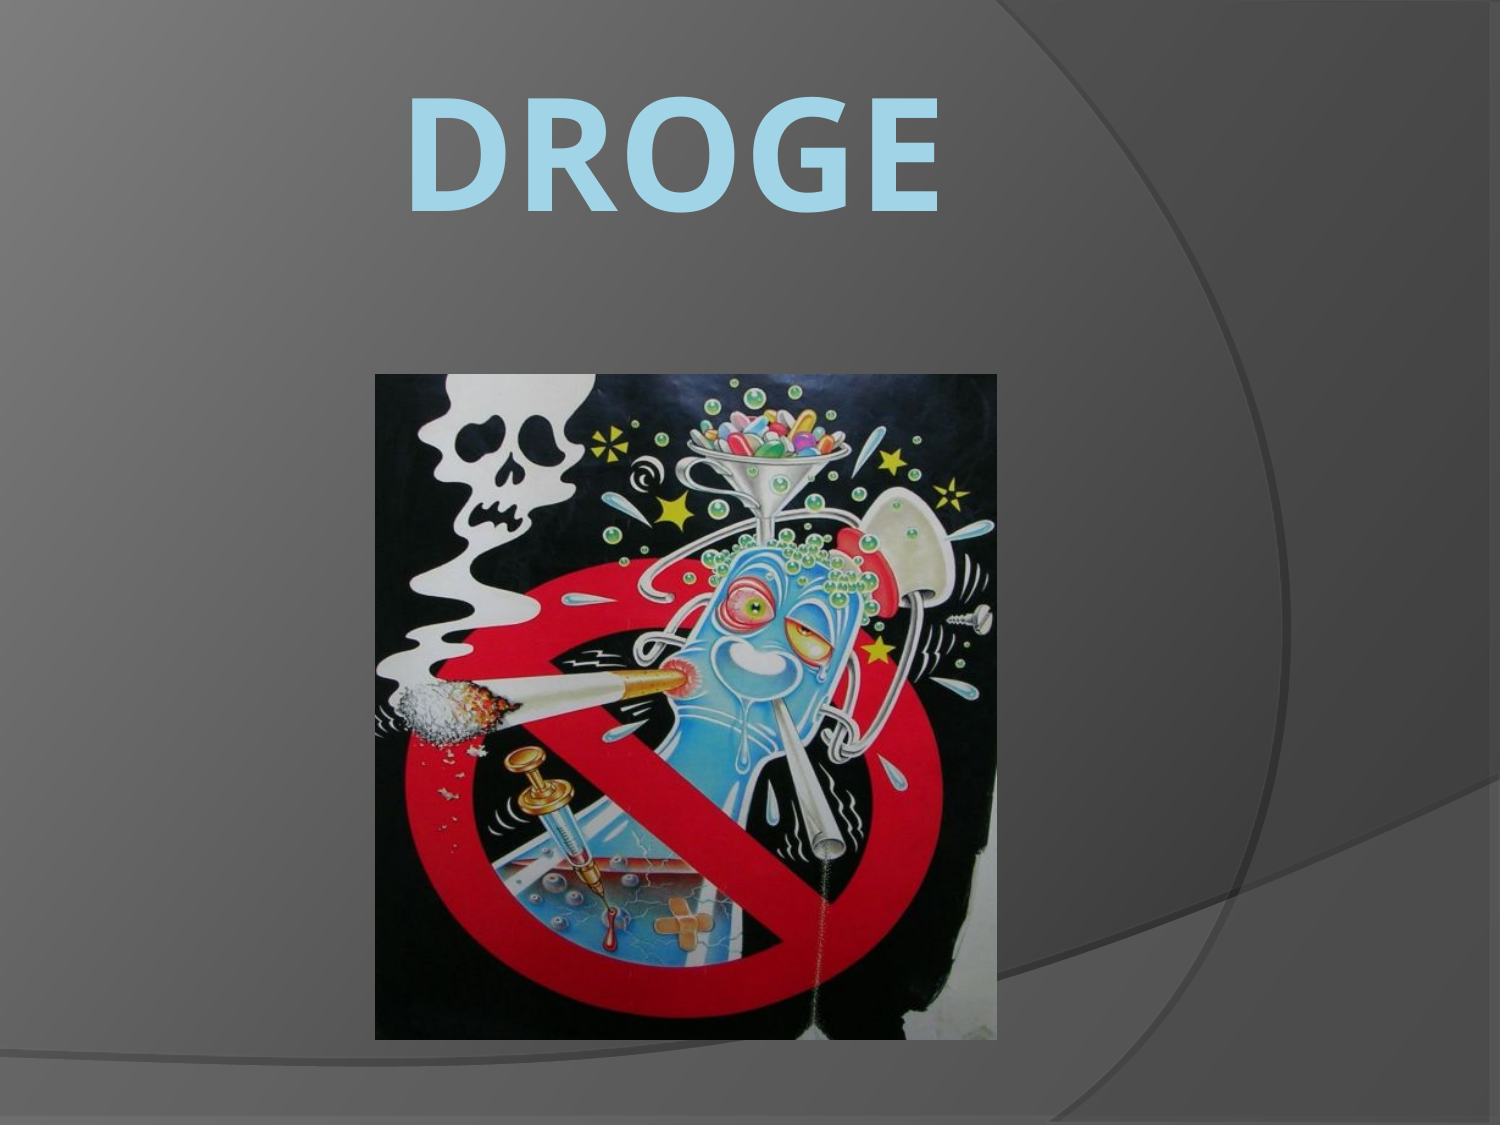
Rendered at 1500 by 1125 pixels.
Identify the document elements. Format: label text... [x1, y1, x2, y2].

picture [375, 374, 997, 1040]
title DROGE [35, 46, 1311, 352]
